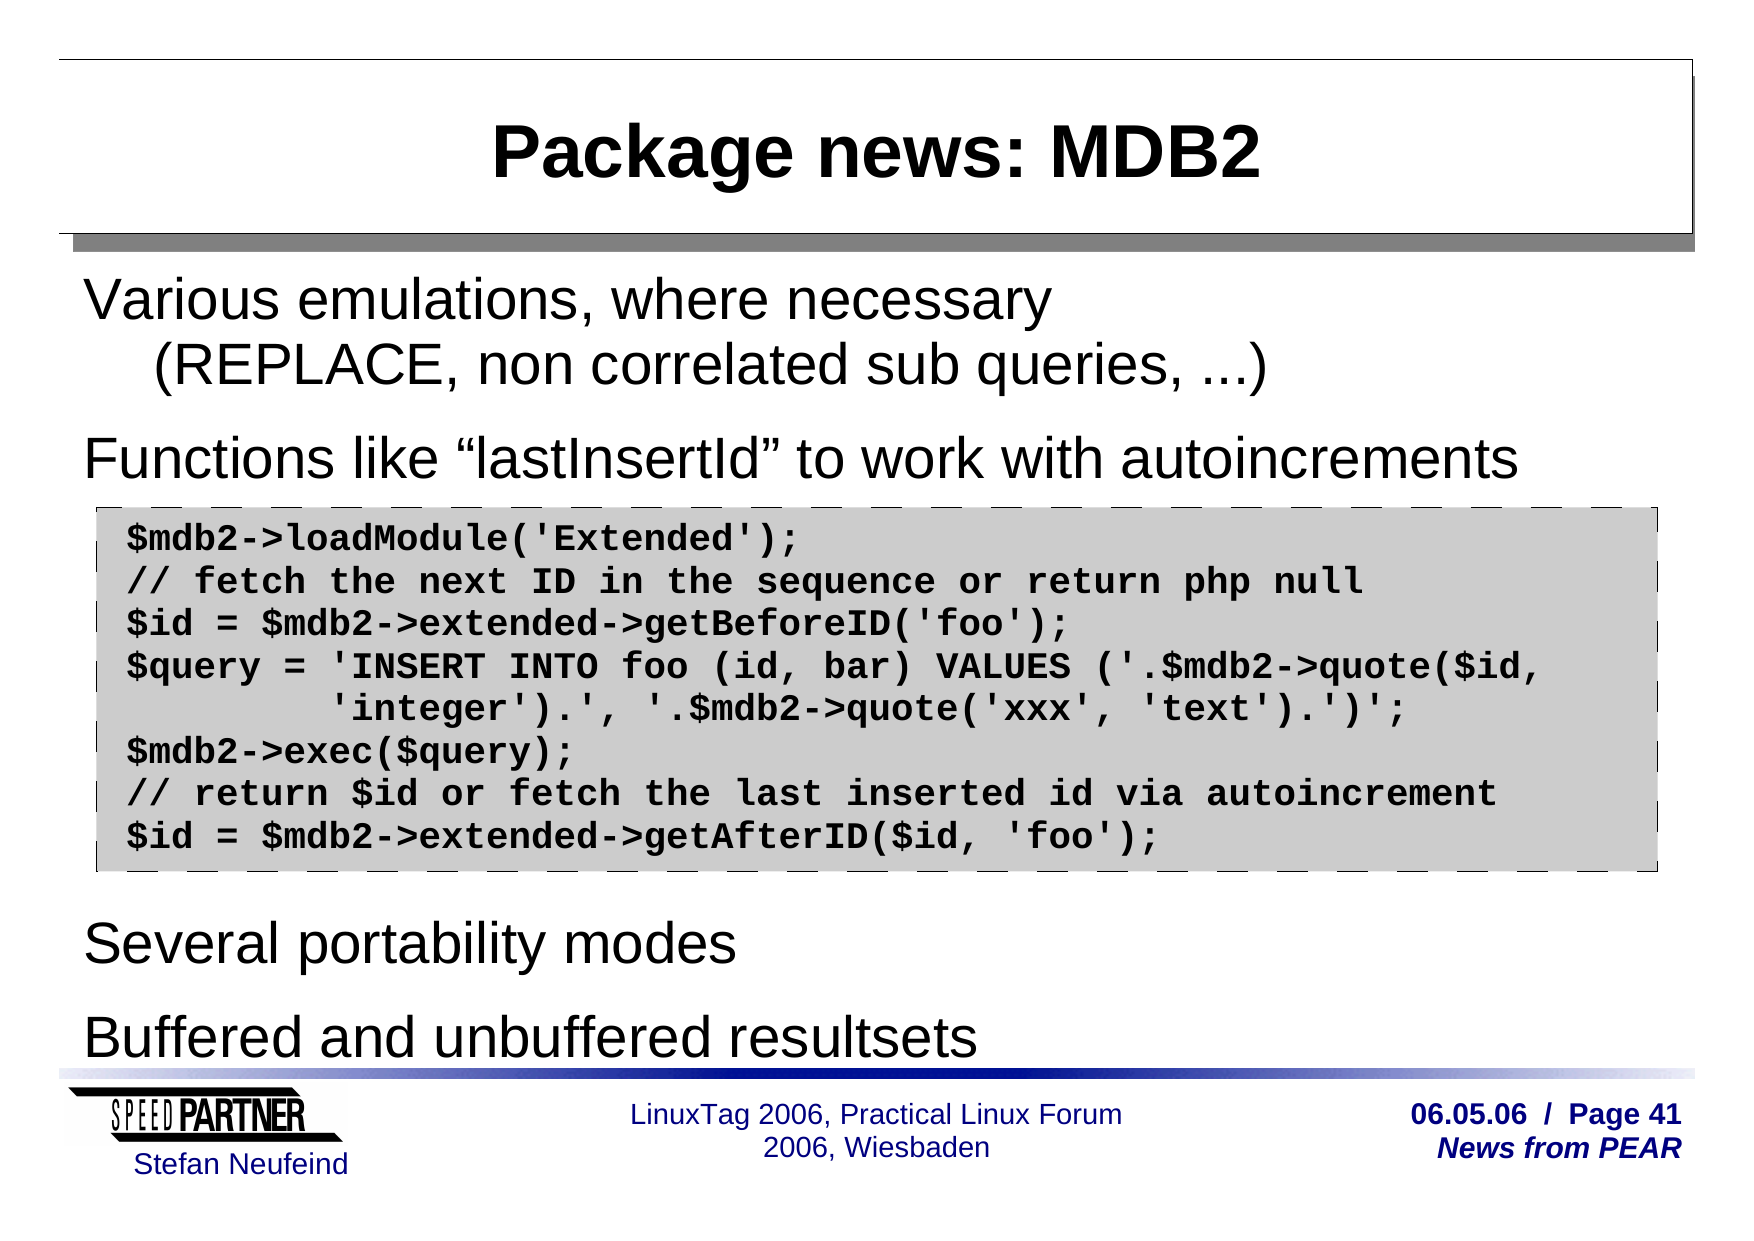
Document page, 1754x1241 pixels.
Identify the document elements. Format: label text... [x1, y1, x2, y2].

picture [59, 1068, 1695, 1079]
text_box $mdb2->loadModule('Extended'); // fetch the next ID in the sequence or return php null $id = $mdb2->extended->getBeforeID('foo'); $query = 'INSERT INTO foo (id, bar) VALUES ('.$mdb2->quote($id, 'integer').', '.$mdb2->quote('xxx', 'text').')'; $mdb2->exec($query); // return $id or fetch the last inserted id via autoincrement $id = $mdb2->extended->getAfterID($id, 'foo'); [96, 507, 1658, 872]
title Package news: MDB2 [59, 59, 1695, 244]
list Various emulations, where necessary (REPLACE, non correlated sub queries, ...) Functions like “lastInsertId” to work with autoincrements Several portability modes Buffered and unbuffered resultsets [71, 266, 1695, 1068]
picture [64, 1082, 348, 1146]
